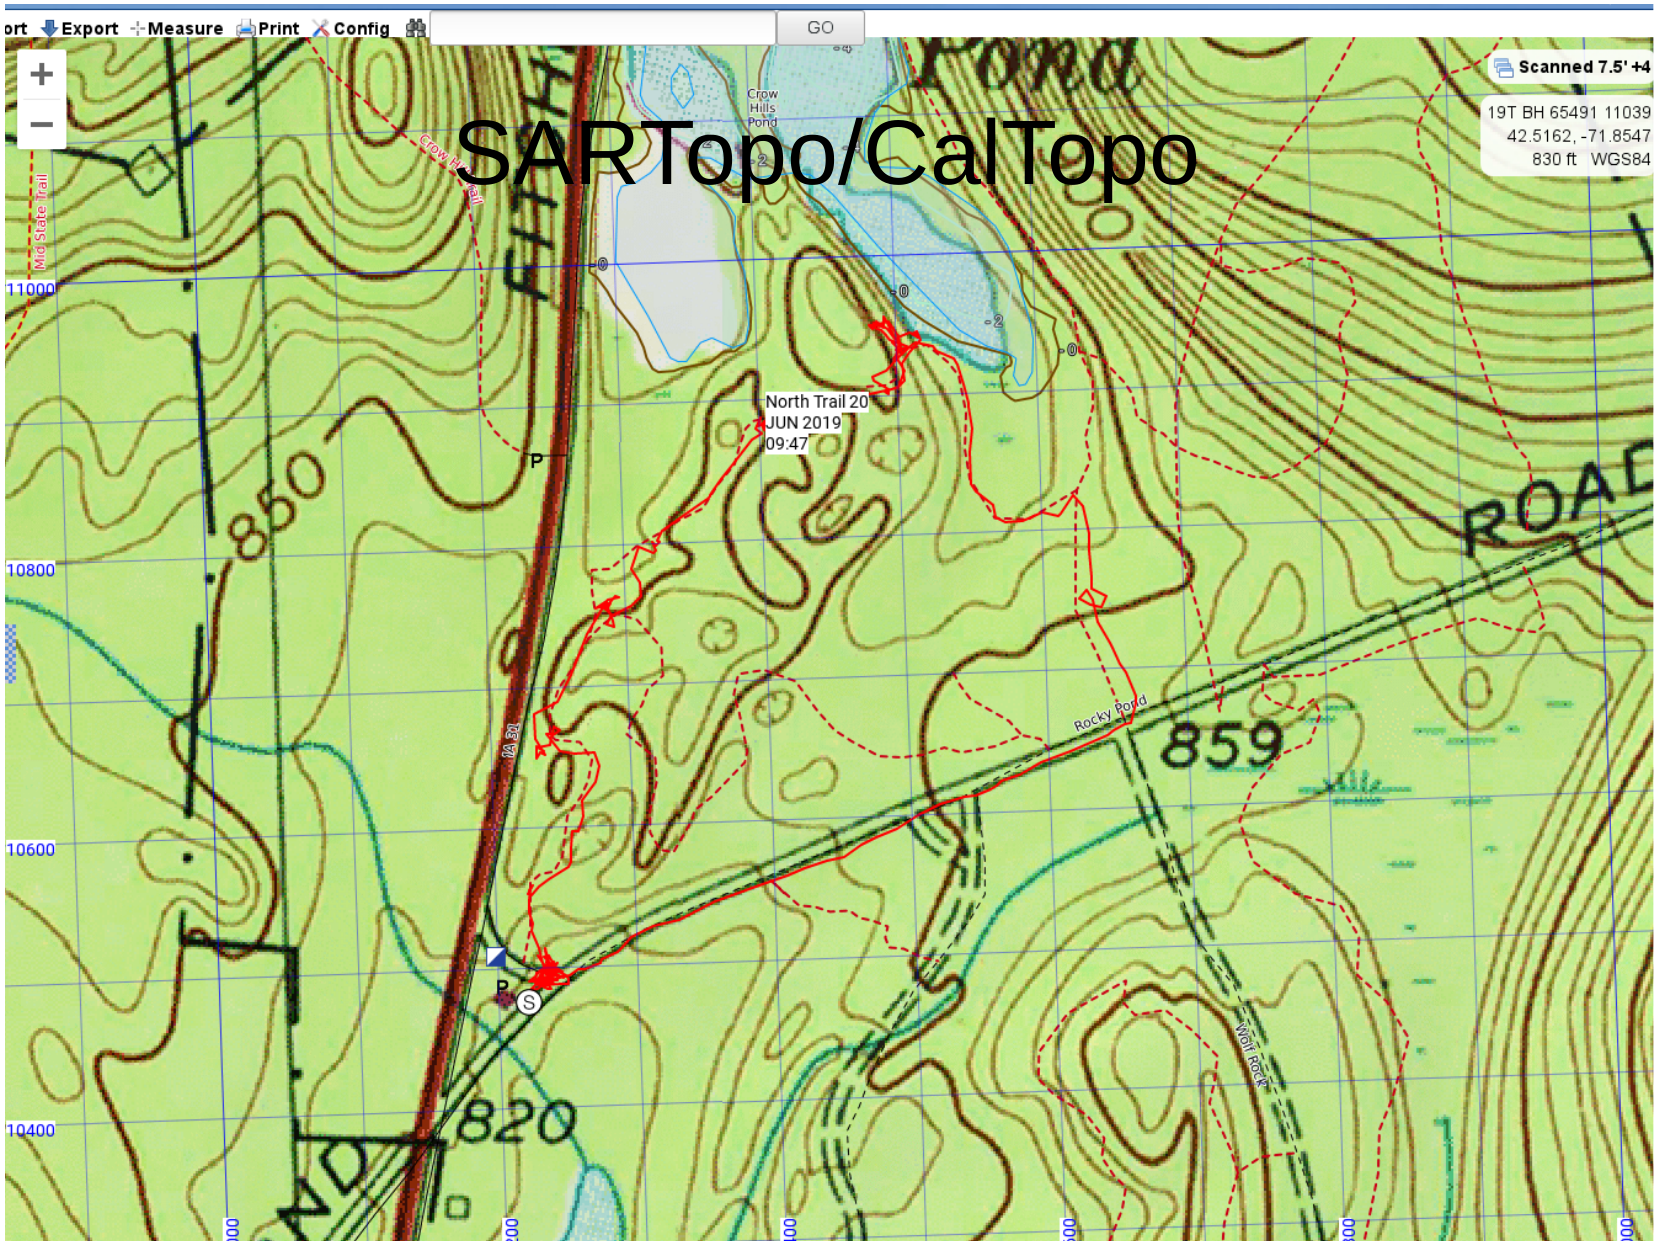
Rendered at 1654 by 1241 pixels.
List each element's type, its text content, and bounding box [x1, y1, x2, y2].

picture [5, 4, 1654, 1241]
title SARTopo/CalTopo [82, 49, 1571, 257]
